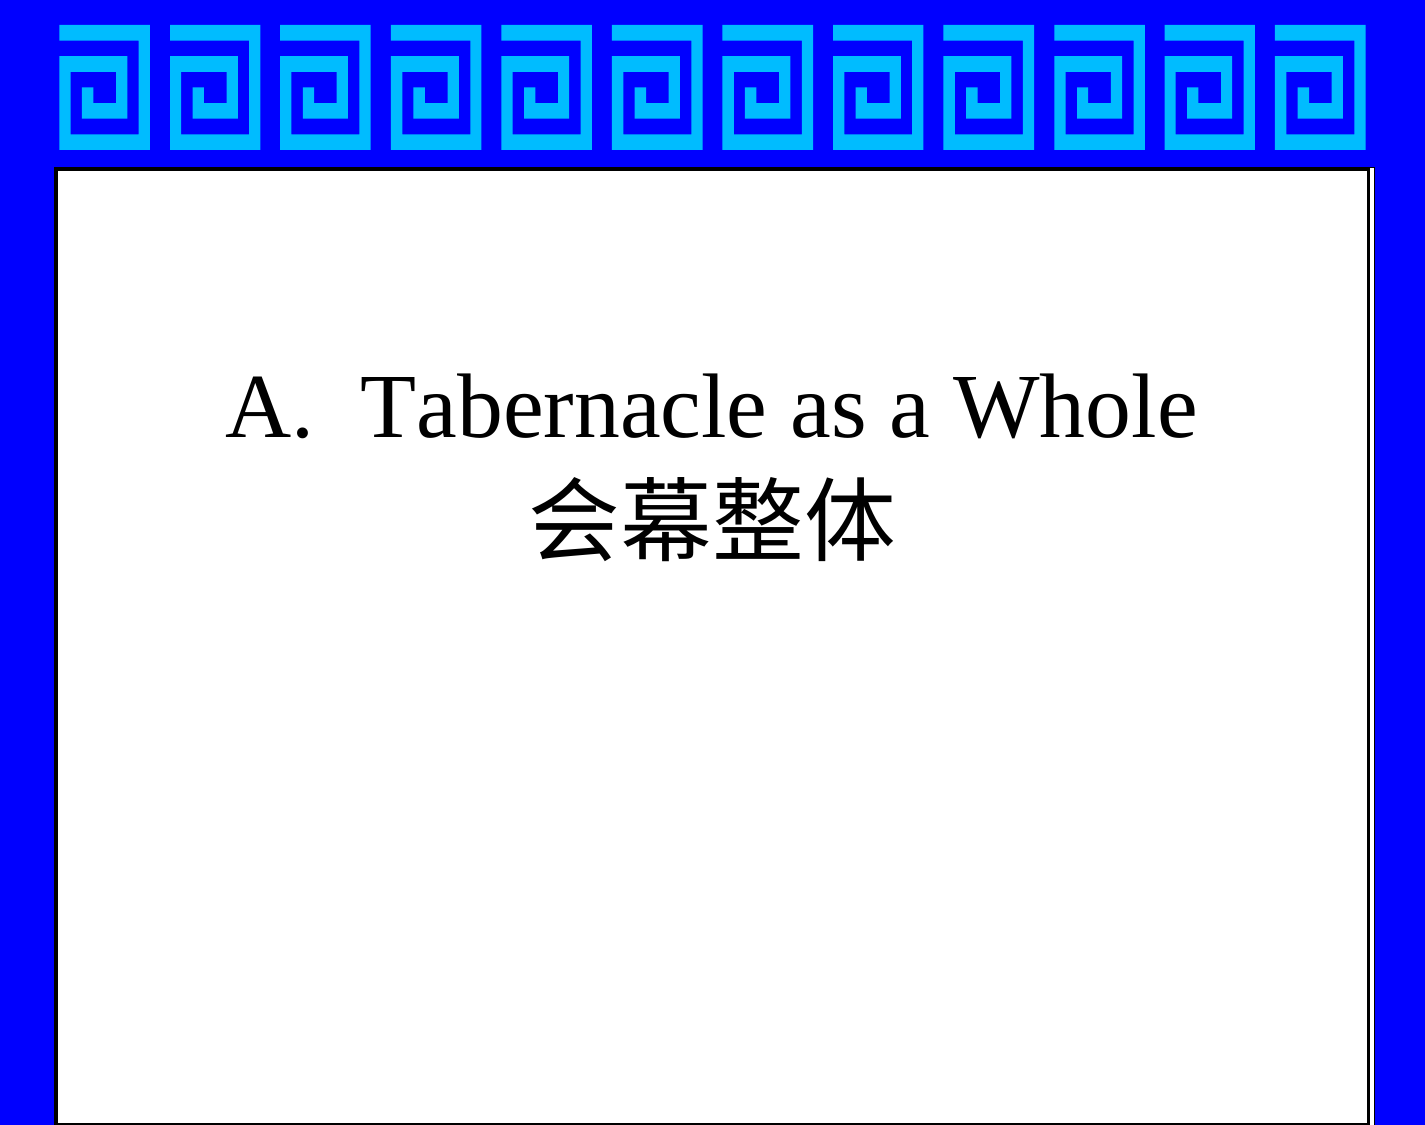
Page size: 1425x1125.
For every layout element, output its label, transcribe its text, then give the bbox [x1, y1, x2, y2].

title A. Tabernacle as a Whole 会幕整体 [112, 356, 1313, 581]
